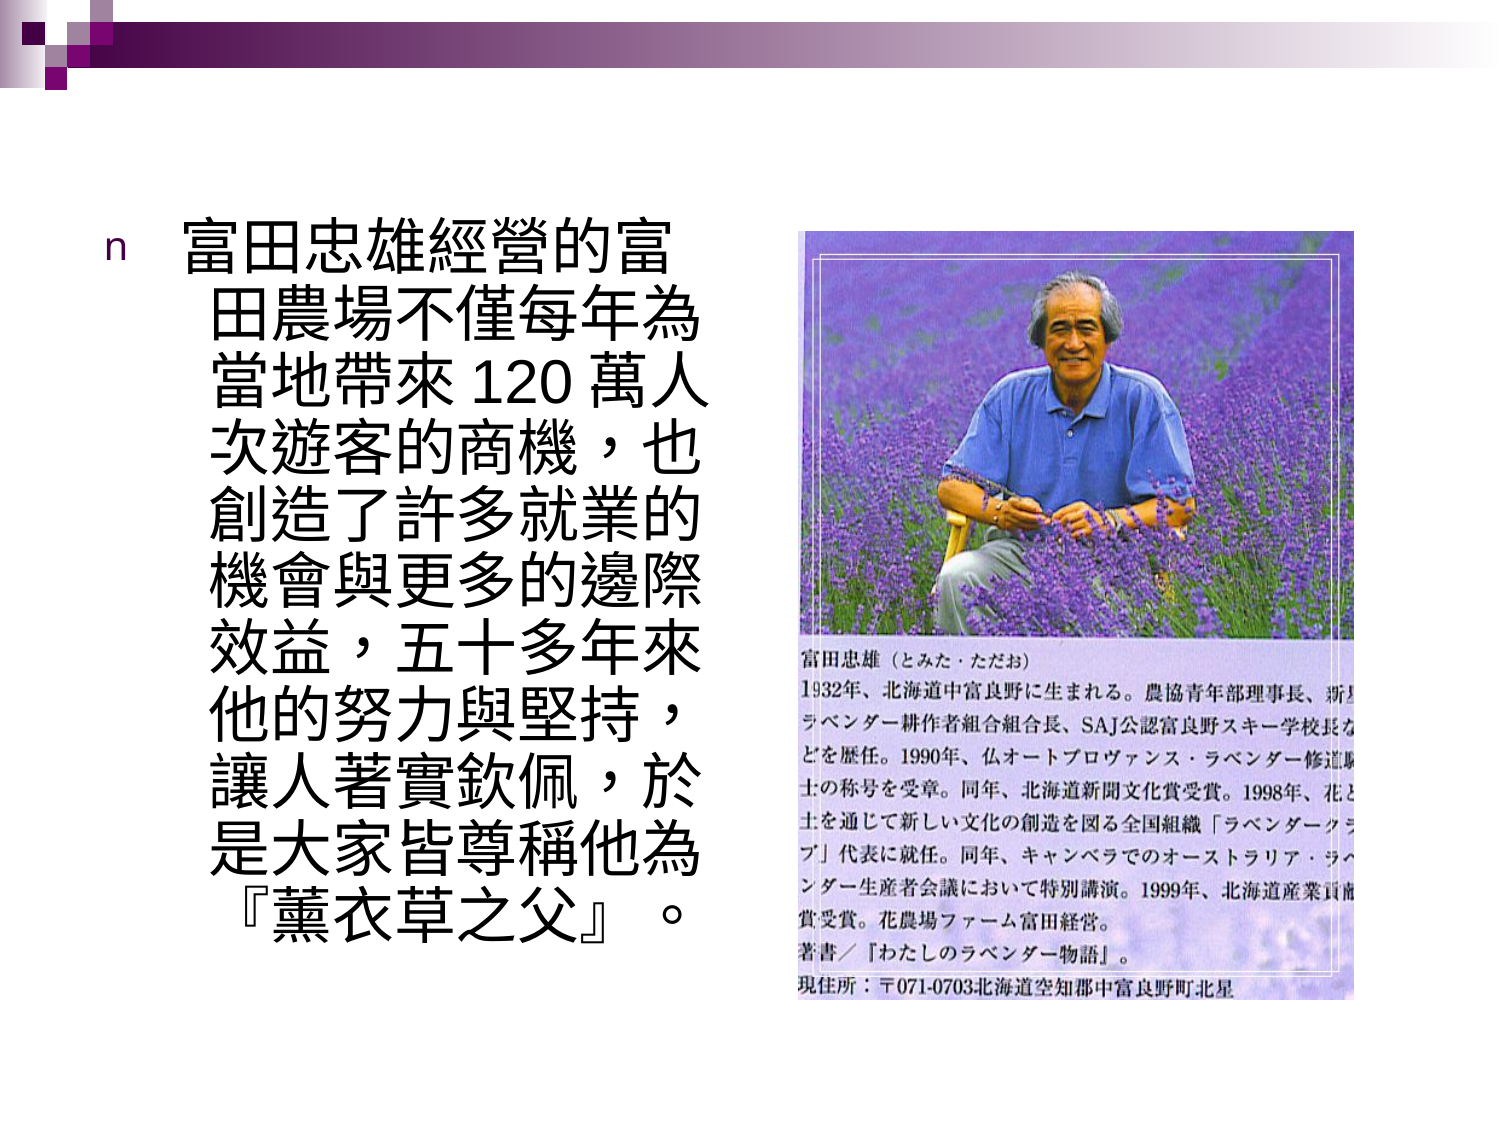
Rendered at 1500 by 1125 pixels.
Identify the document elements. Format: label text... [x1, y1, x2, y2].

picture [798, 231, 1354, 1000]
list 富田忠雄經營的富田農場不僅每年為當地帶來120萬人次遊客的商機，也創造了許多就業的機會與更多的邊際效益，五十多年來他的努力與堅持，讓人著實欽佩，於是大家皆尊稱他為『薰衣草之父』。 [88, 208, 738, 1035]
